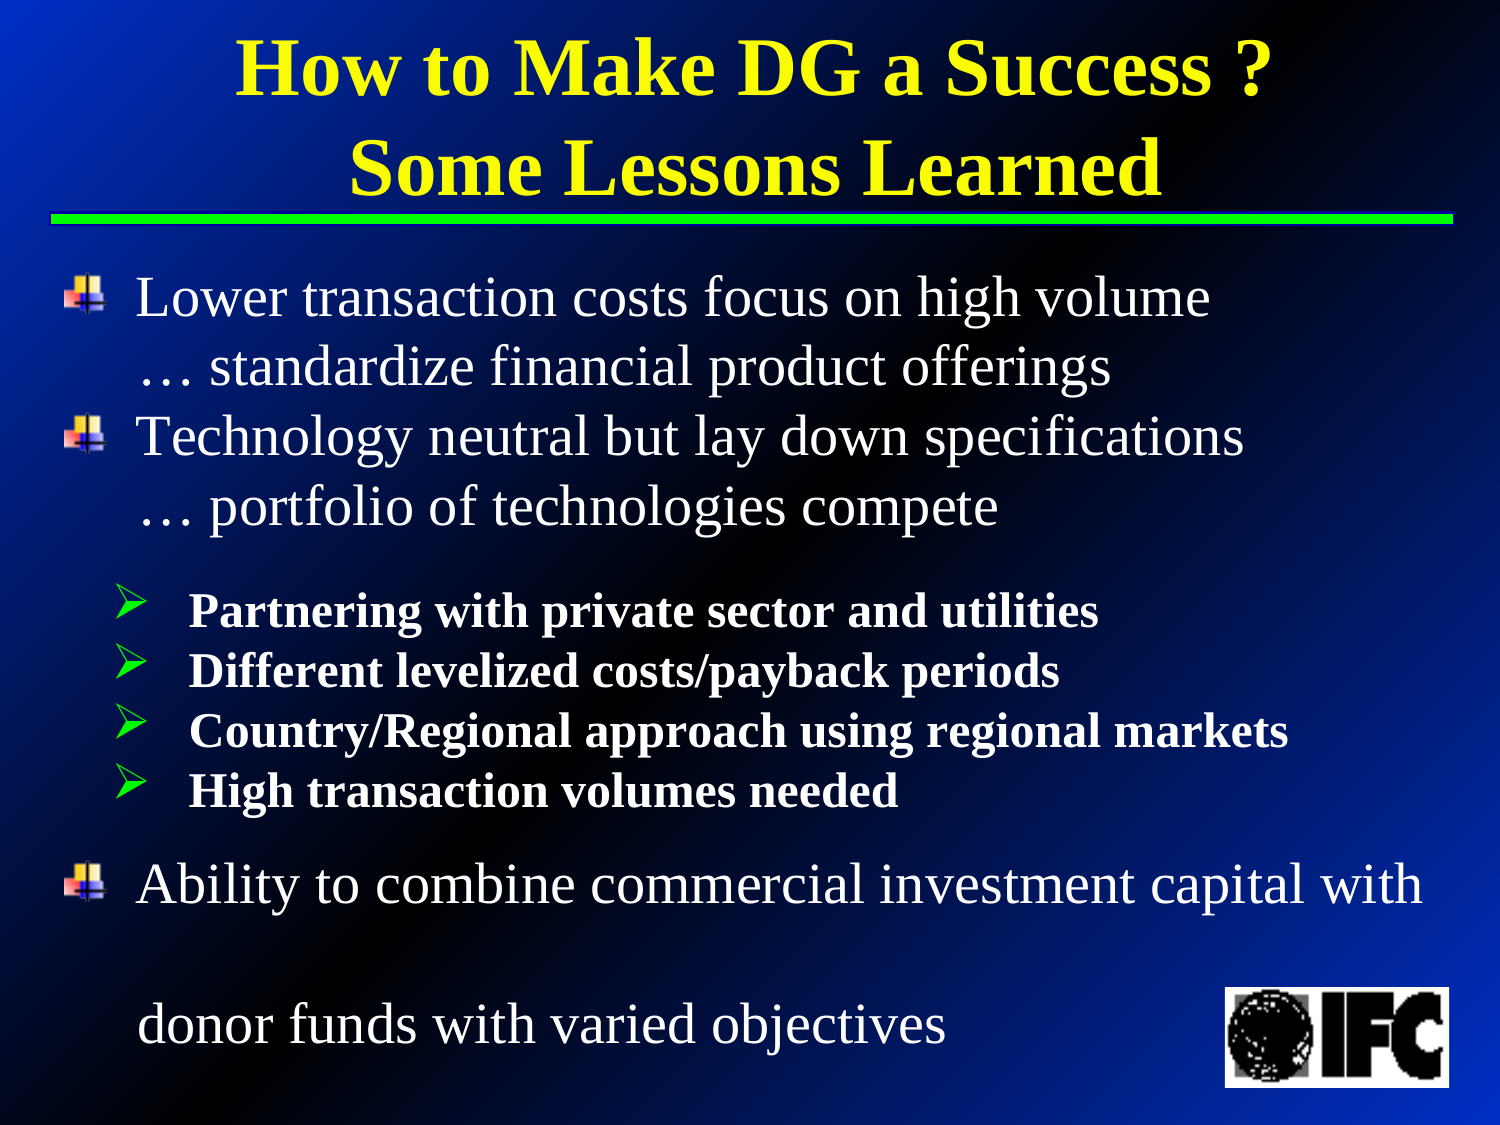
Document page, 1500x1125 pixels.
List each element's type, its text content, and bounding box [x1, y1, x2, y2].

text_box How to Make DG a Success ? Some Lessons Learned [62, 50, 1450, 175]
picture [64, 271, 107, 314]
picture [64, 859, 107, 902]
text_box Lower transaction costs focus on high volume … standardize financial product offerings Technology neutral but lay down specifications … portfolio of technologies compete [50, 249, 1451, 546]
text_box [49, 212, 1455, 225]
picture [64, 411, 107, 454]
text_box Partnering with private sector and utilities Different levelized costs/payback periods Country/Regional approach using regional markets High transaction volumes needed [96, 570, 1404, 826]
text_box Ability to combine commercial investment capital with donor funds with varied objectives [50, 837, 1451, 1063]
